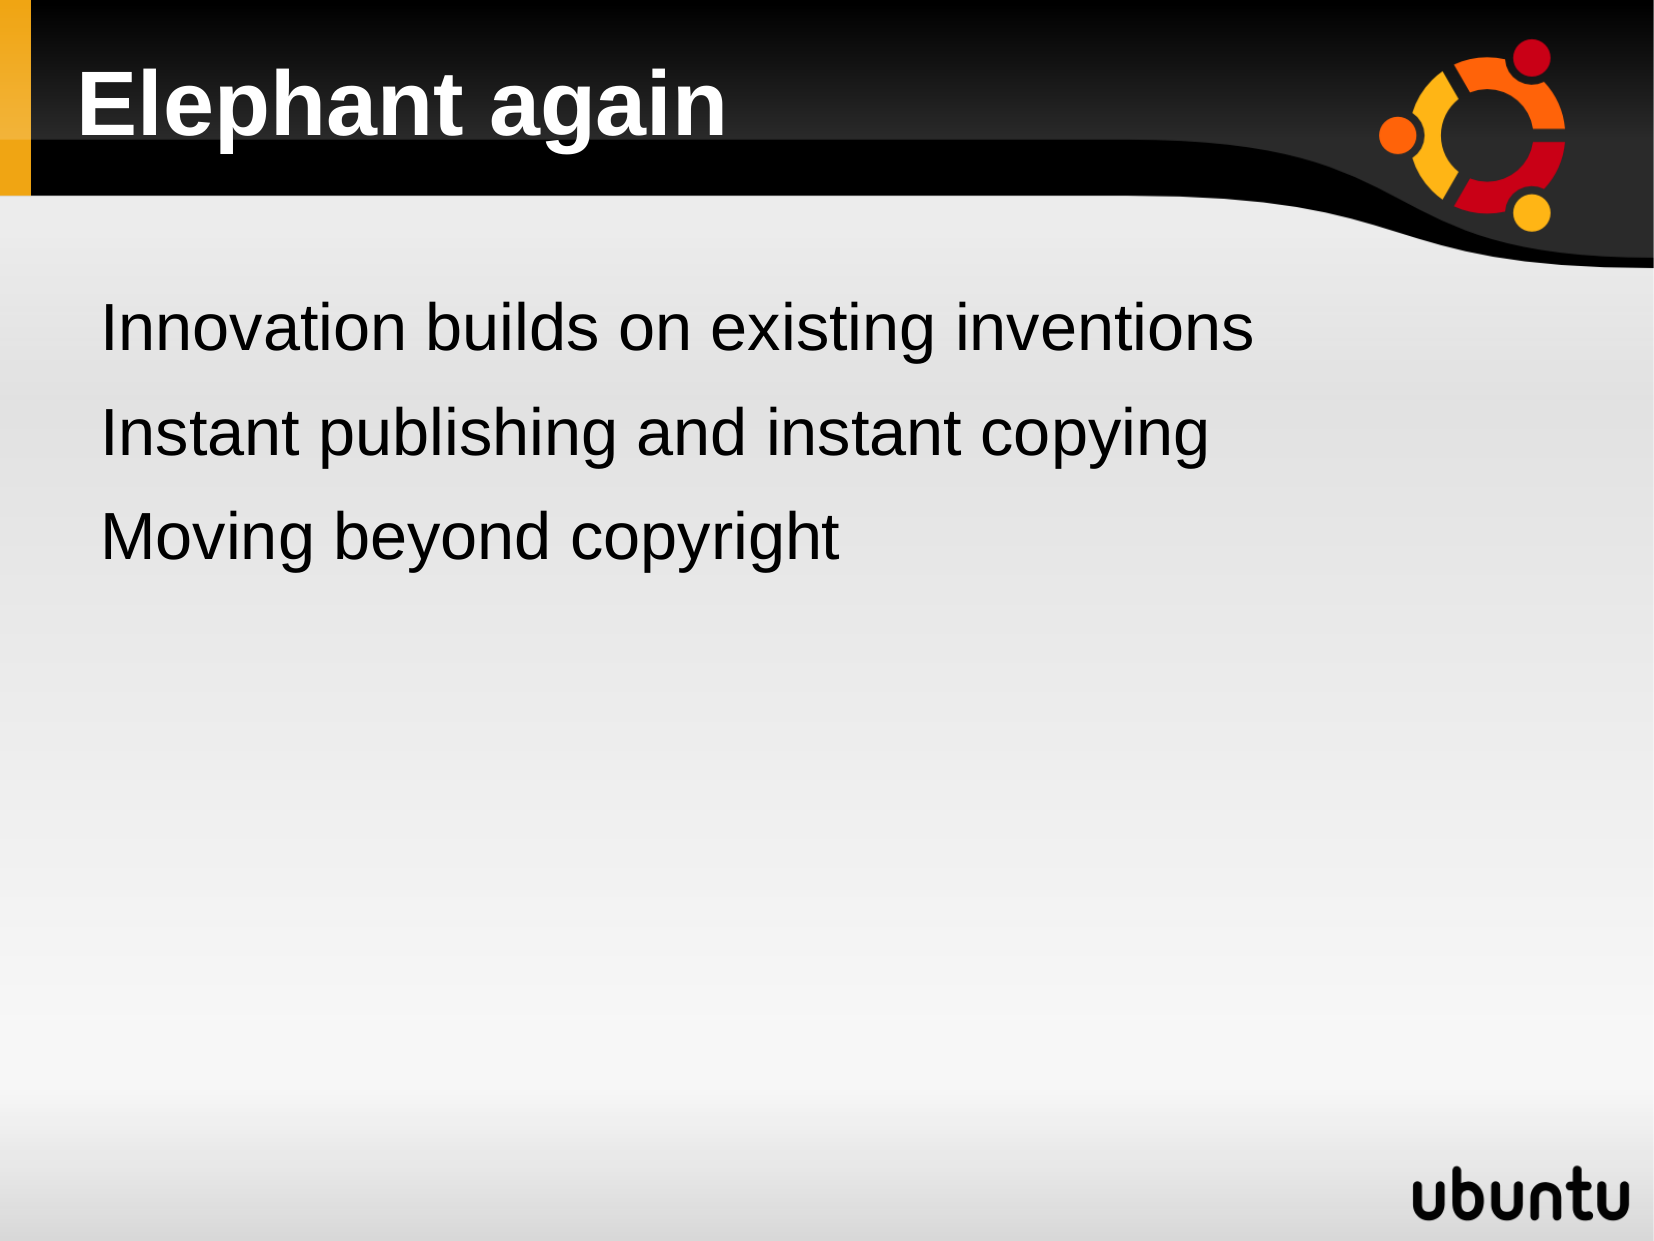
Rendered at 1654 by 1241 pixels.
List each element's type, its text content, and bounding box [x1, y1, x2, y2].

picture [0, 0, 1654, 1241]
list Innovation builds on existing inventions Instant publishing and instant copying Moving beyond copyright [82, 290, 1571, 1094]
title Elephant again [76, 0, 1565, 208]
